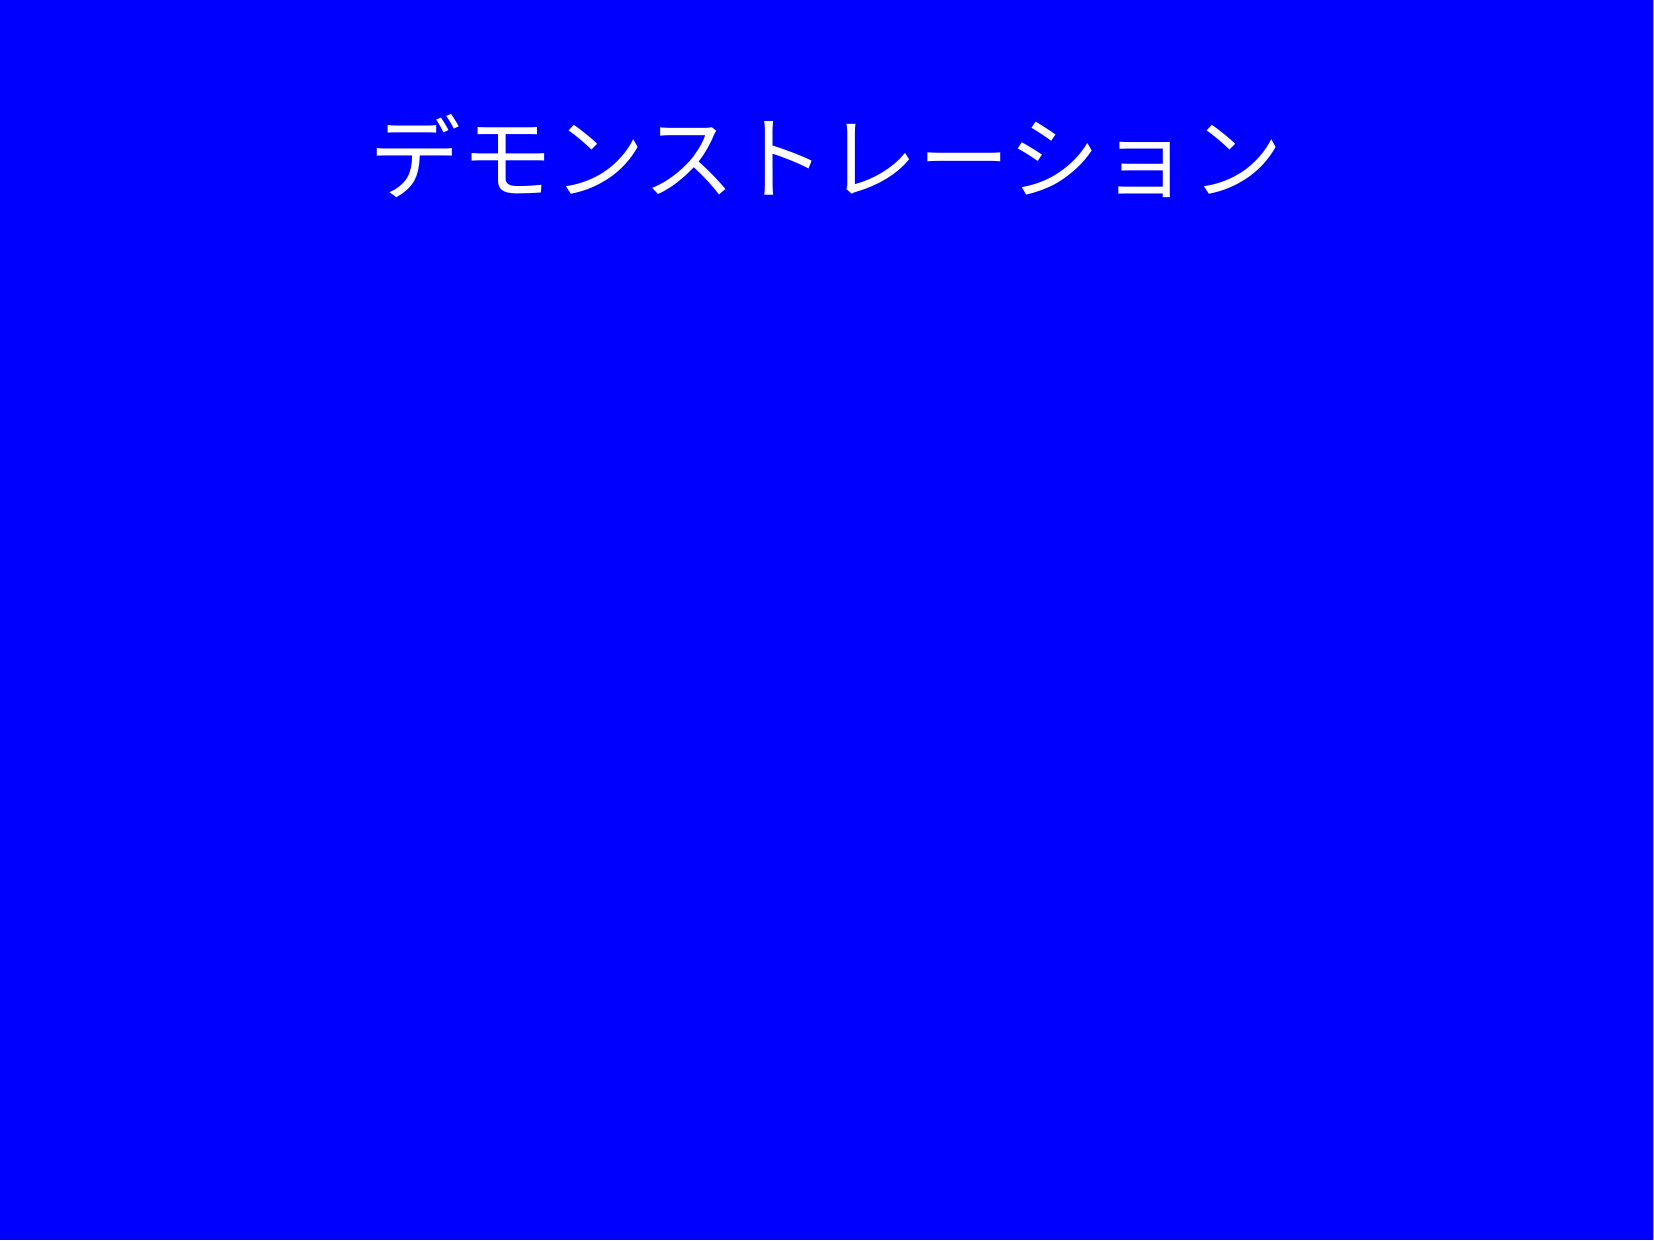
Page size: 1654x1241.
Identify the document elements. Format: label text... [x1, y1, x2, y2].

title デモンストレーション [82, 49, 1571, 257]
